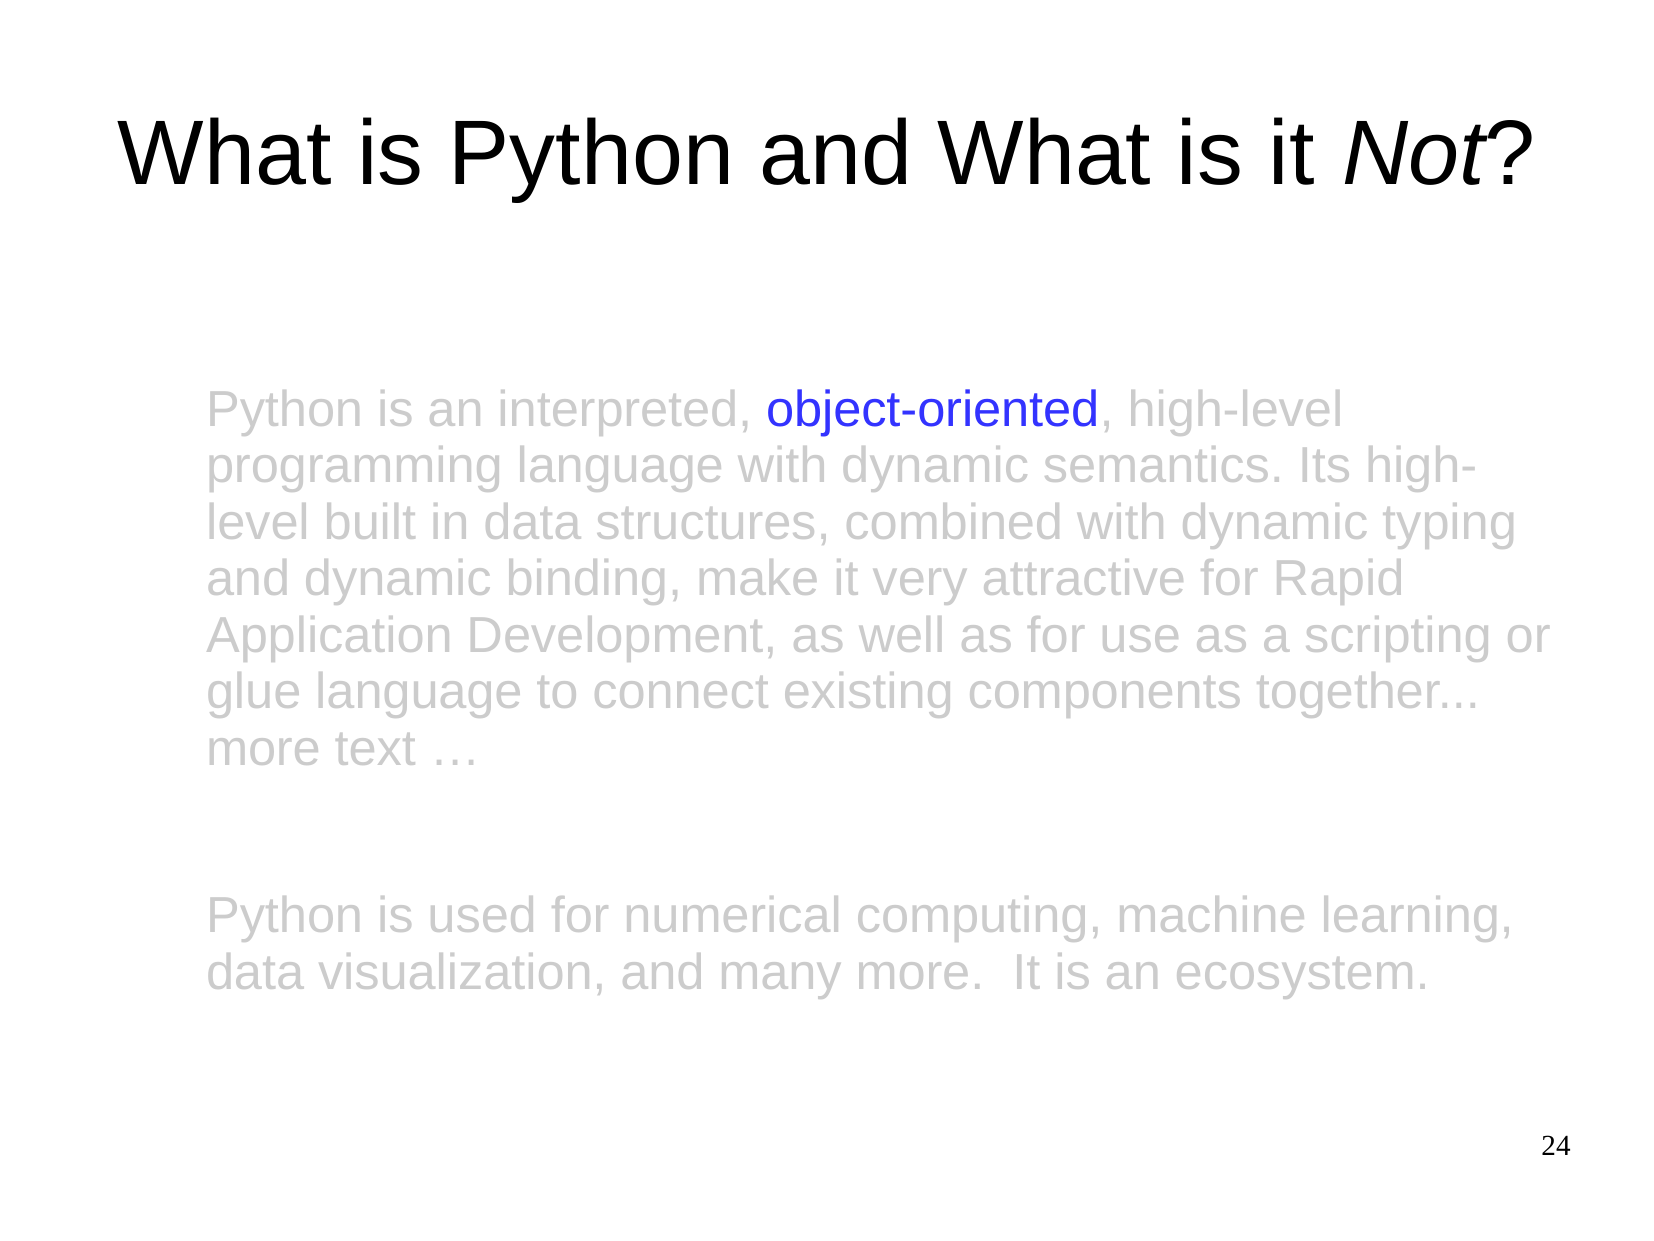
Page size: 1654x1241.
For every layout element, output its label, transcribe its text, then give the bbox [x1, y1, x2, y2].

list Python is an interpreted, object-oriented, high-level programming language with dynamic semantics. Its high-level built in data structures, combined with dynamic typing and dynamic binding, make it very attractive for Rapid Application Development, as well as for use as a scripting or glue language to connect existing components together... more text … Python is used for numerical computing, machine learning, data visualization, and many more. It is an ecosystem. [82, 290, 1571, 1010]
title What is Python and What is it Not? [82, 49, 1571, 257]
